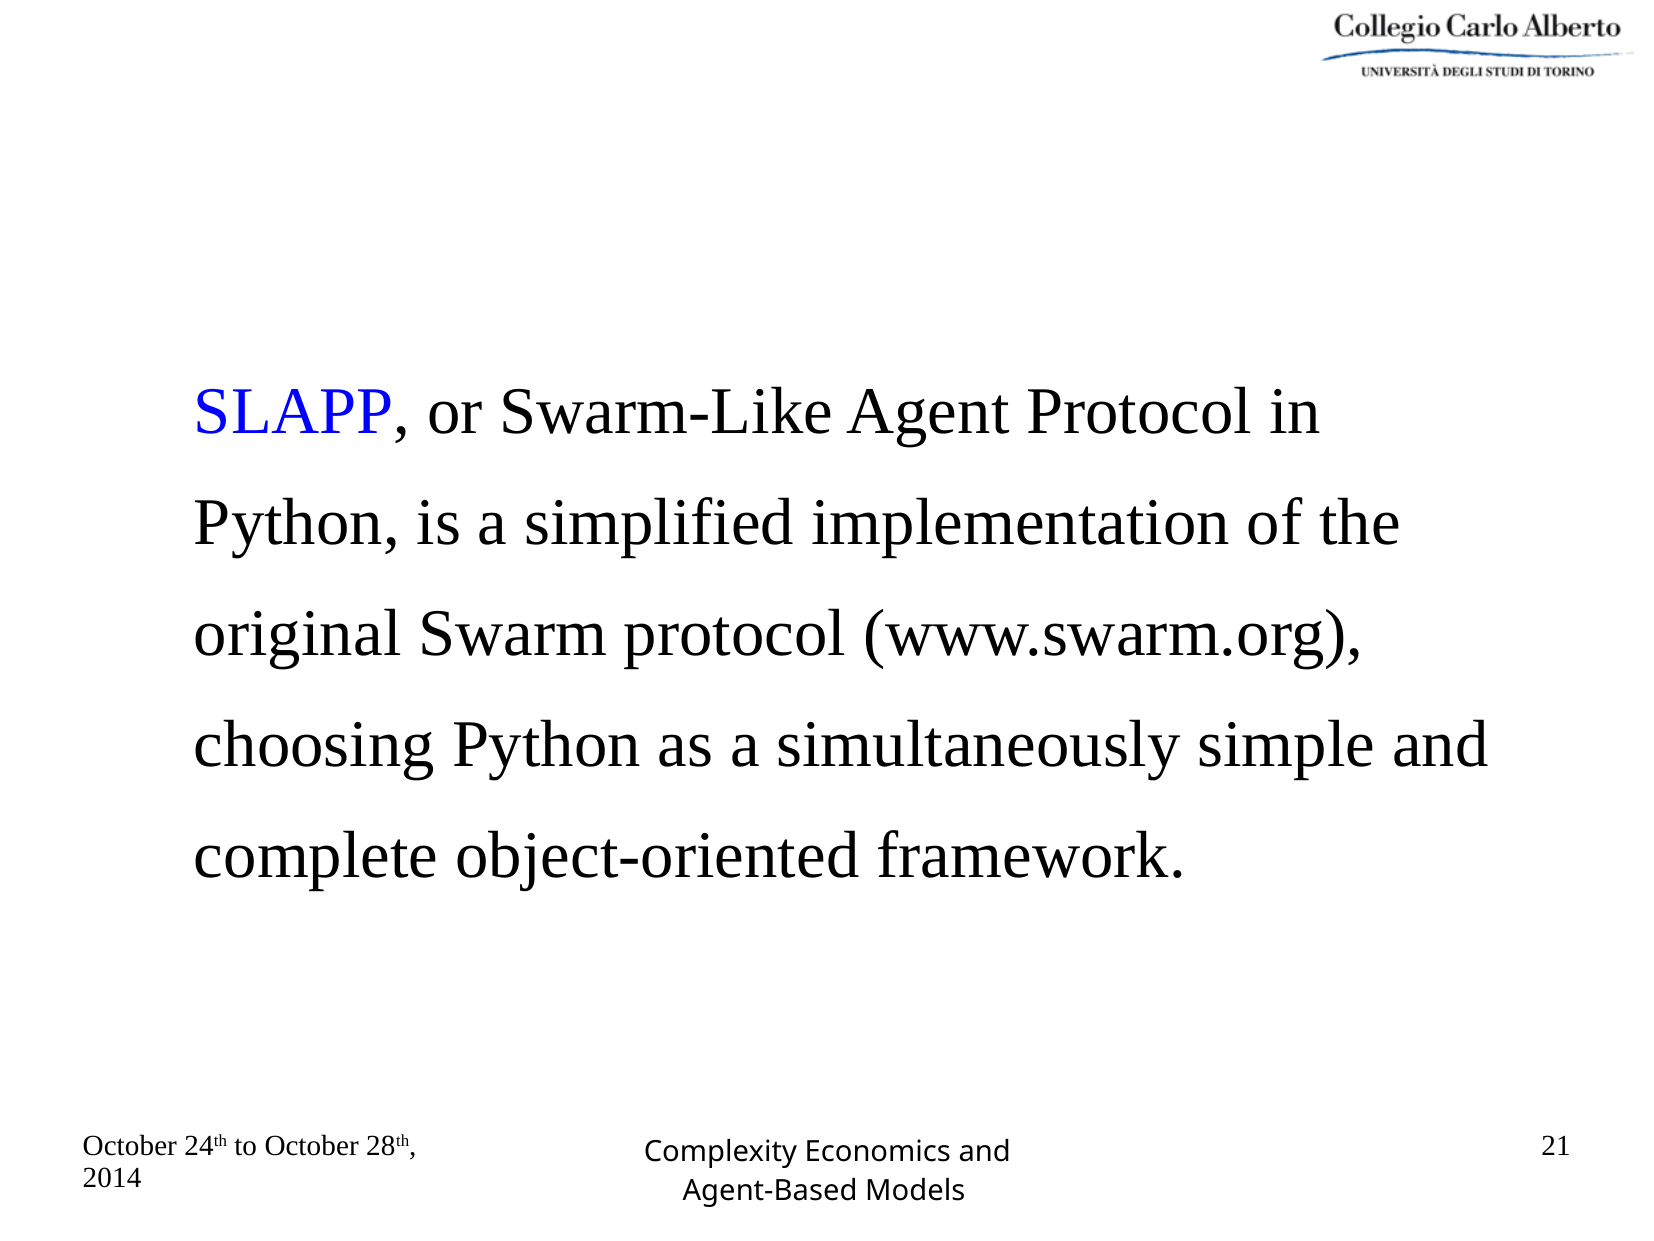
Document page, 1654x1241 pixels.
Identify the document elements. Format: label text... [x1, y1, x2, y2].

picture [1312, 0, 1645, 92]
text_box SLAPP, or Swarm-Like Agent Protocol in Python, is a simplified implementation of the original Swarm protocol (www.swarm.org), choosing Python as a simultaneously simple and complete object-oriented framework. [179, 329, 1538, 863]
